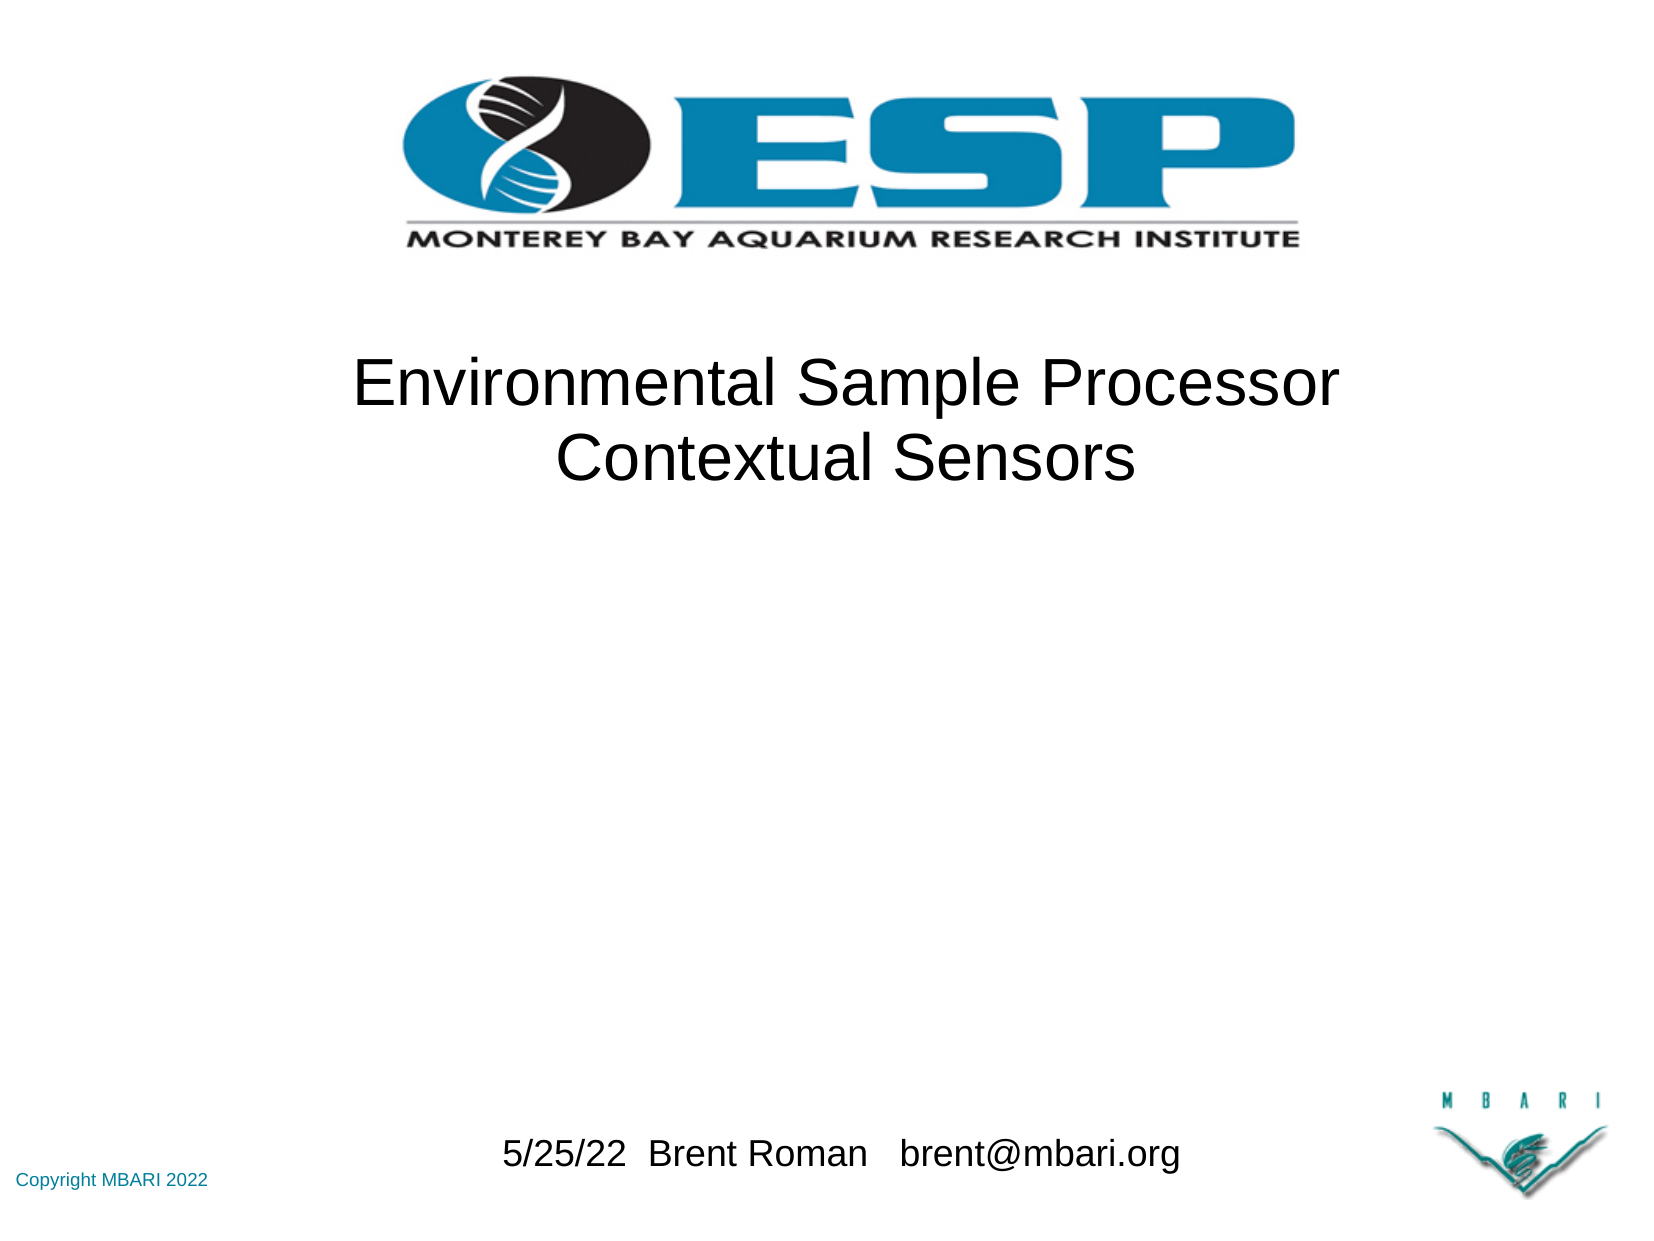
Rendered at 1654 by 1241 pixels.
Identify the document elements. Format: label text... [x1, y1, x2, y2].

picture [1426, 1091, 1613, 1200]
text_box Environmental Sample Processor Contextual Sensors [337, 337, 1360, 502]
text_box 5/25/22 Brent Roman brent@mbari.org [487, 1125, 1197, 1182]
picture [381, 69, 1320, 257]
